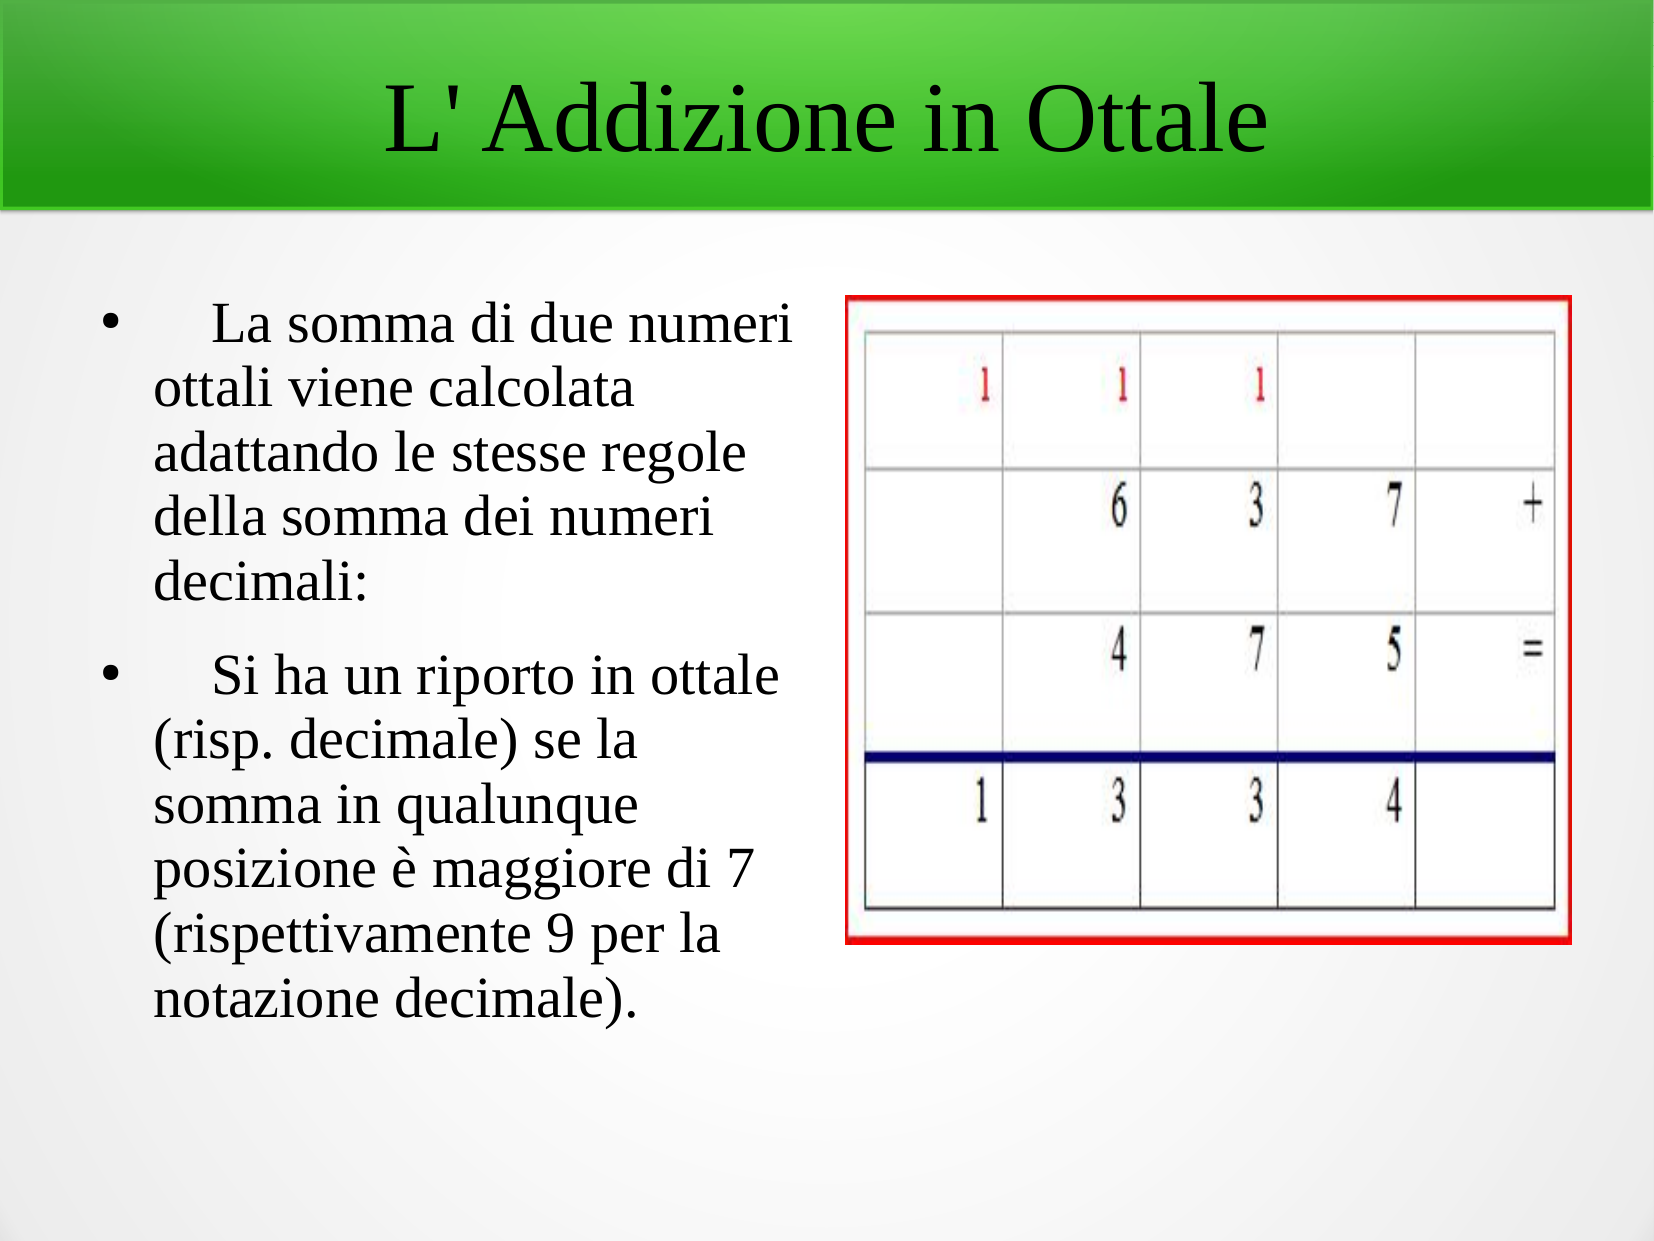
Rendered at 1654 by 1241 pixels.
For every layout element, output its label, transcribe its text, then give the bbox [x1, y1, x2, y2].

list La somma di due numeri ottali viene calcolata adattando le stesse regole della somma dei numeri decimali: Si ha un riporto in ottale (risp. decimale) se la somma in qualunque posizione è maggiore di 7 (rispettivamente 9 per la notazione decimale). [82, 290, 809, 1041]
title L' Addizione in Ottale [82, 47, 1571, 189]
picture [845, 295, 1572, 945]
